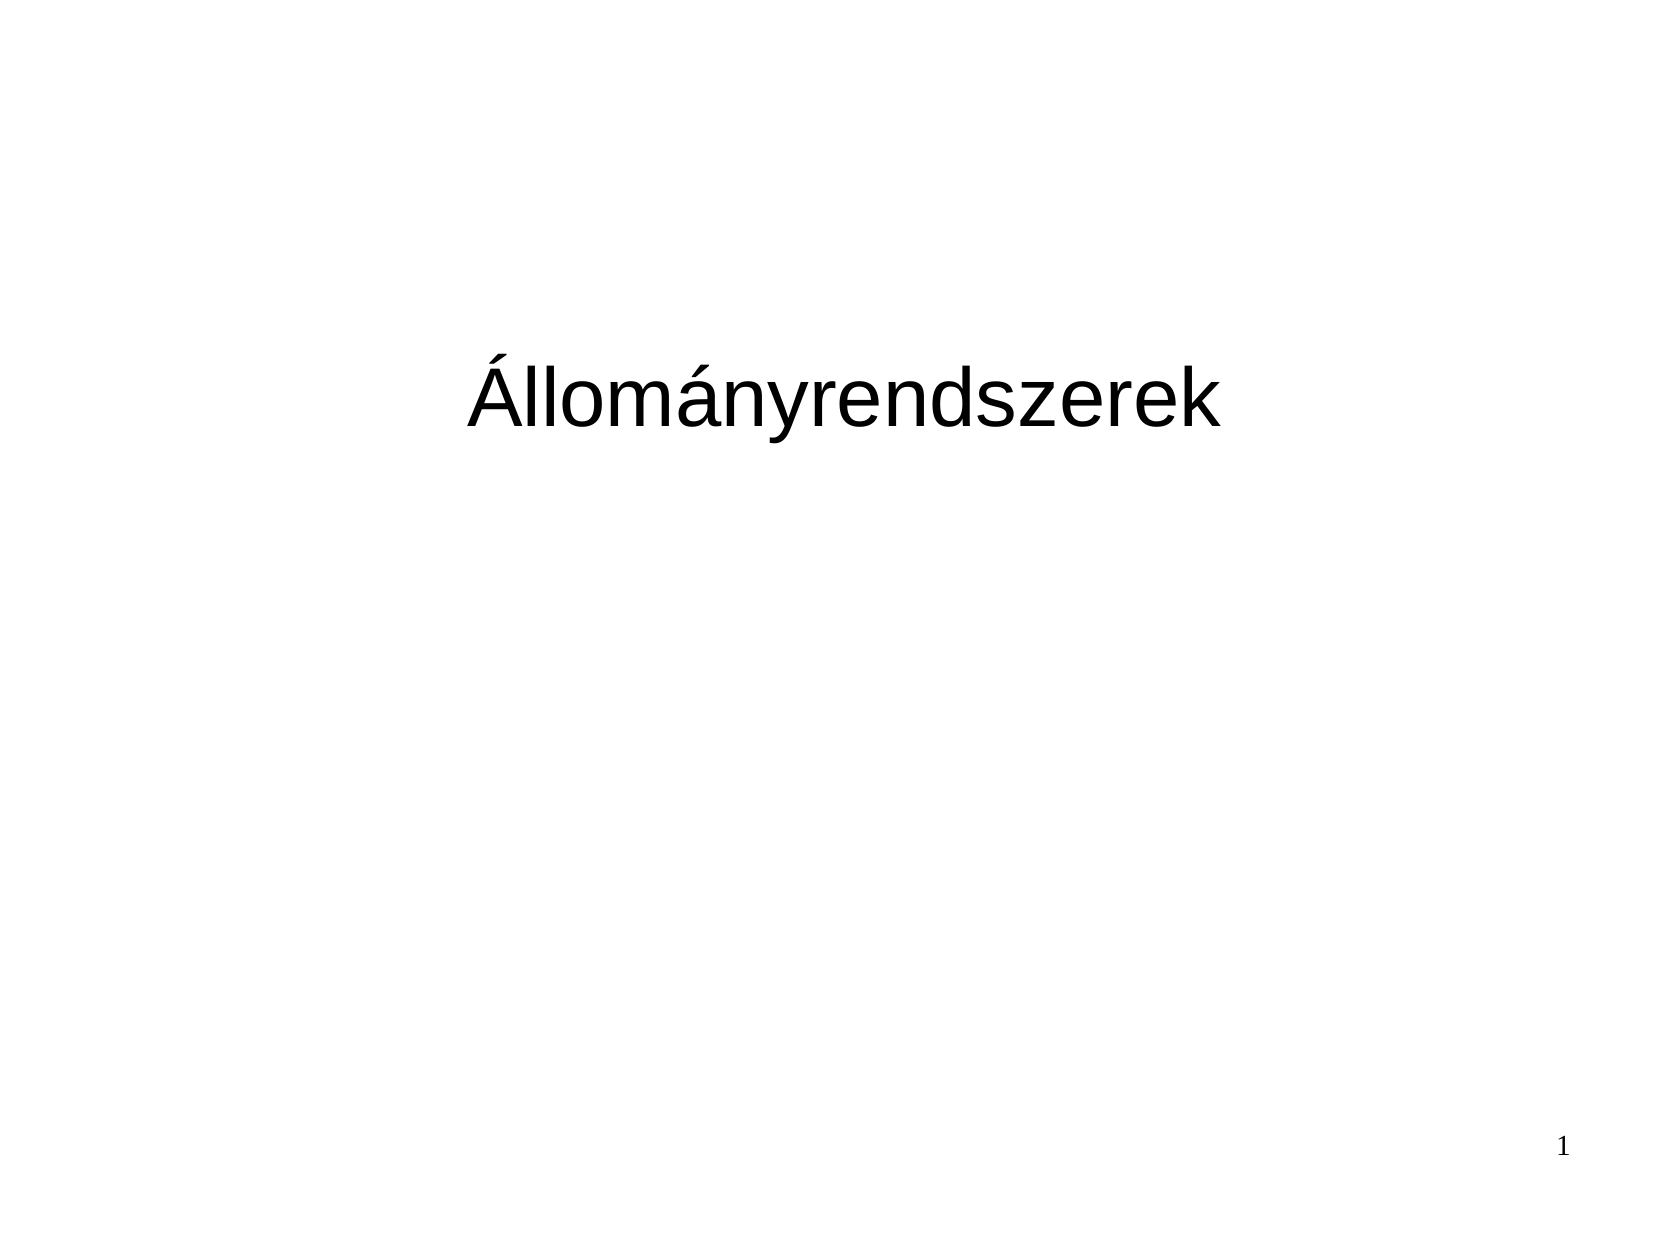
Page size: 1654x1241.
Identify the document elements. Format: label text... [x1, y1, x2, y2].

title Állományrendszerek [124, 290, 1530, 497]
